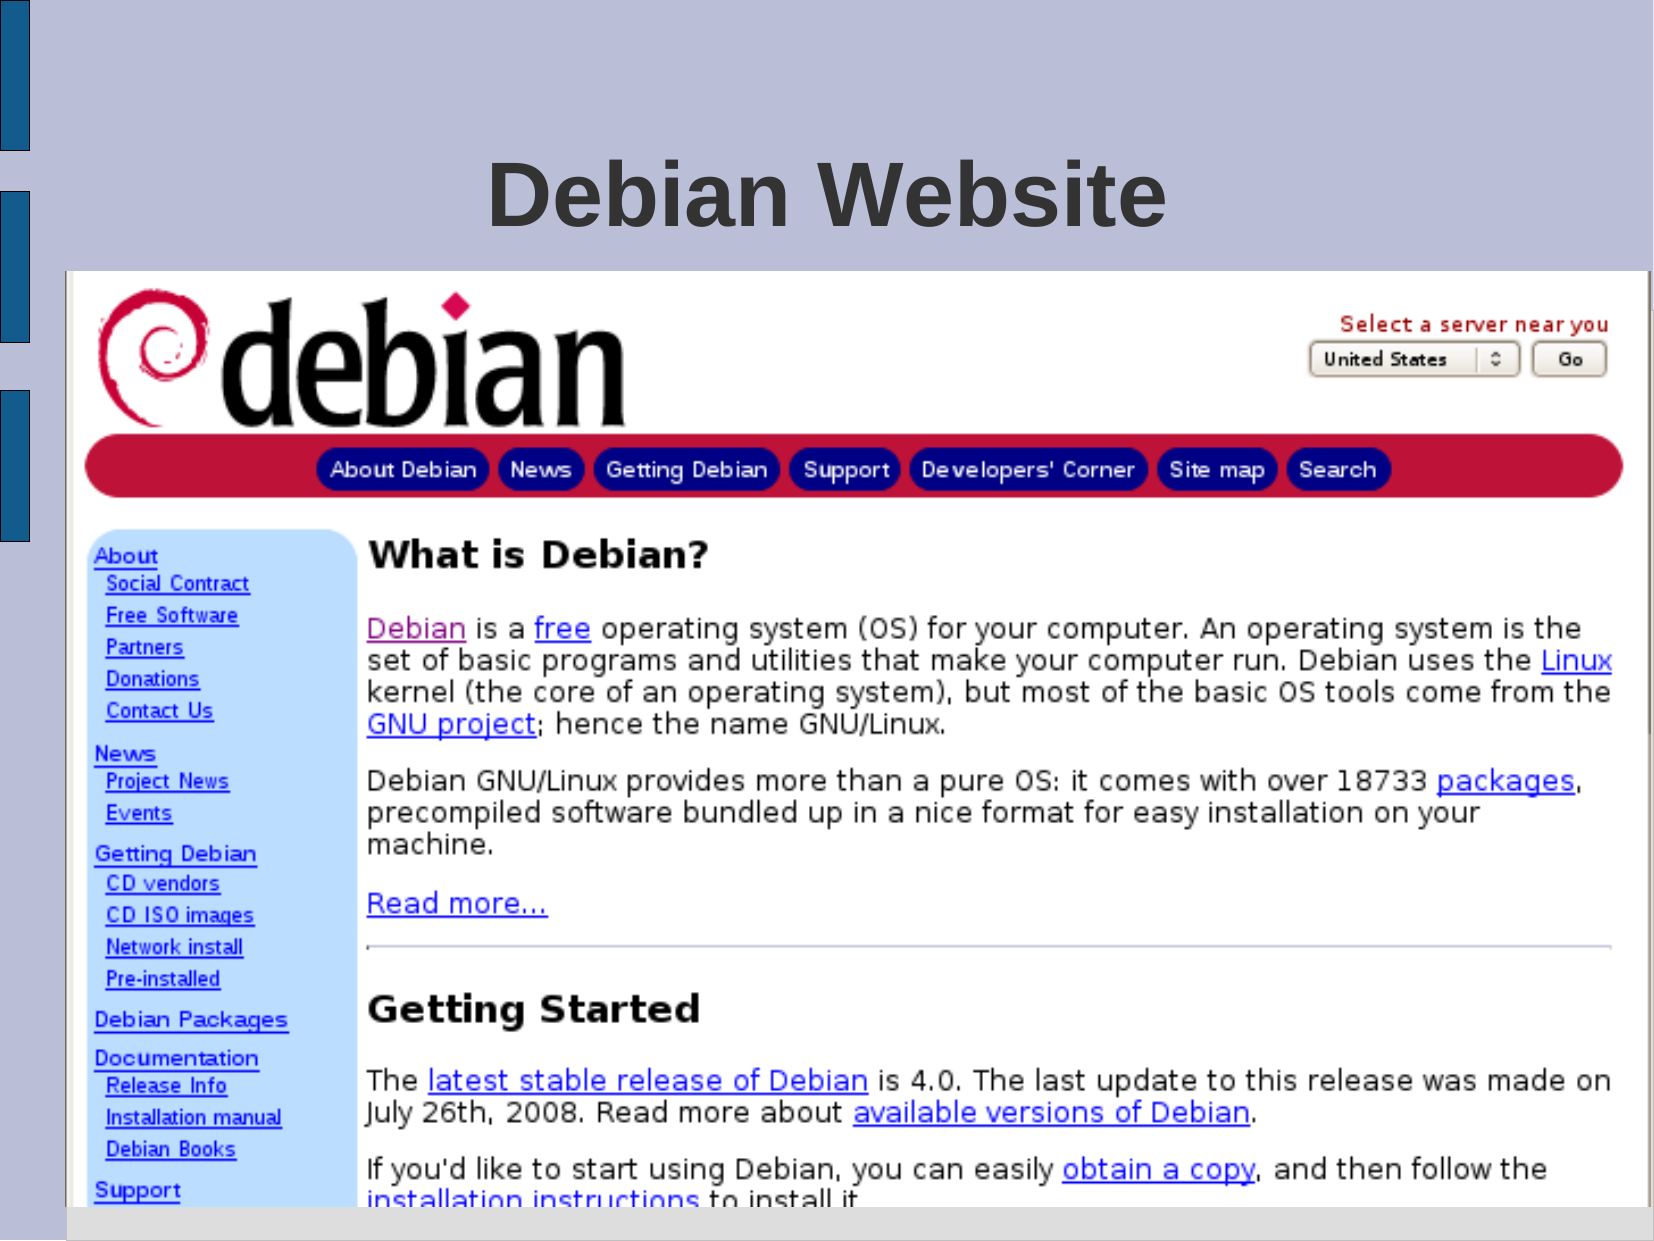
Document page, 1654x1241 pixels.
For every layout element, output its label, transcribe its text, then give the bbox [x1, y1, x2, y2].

title Debian Website [121, 91, 1534, 271]
picture [65, 271, 1651, 1207]
